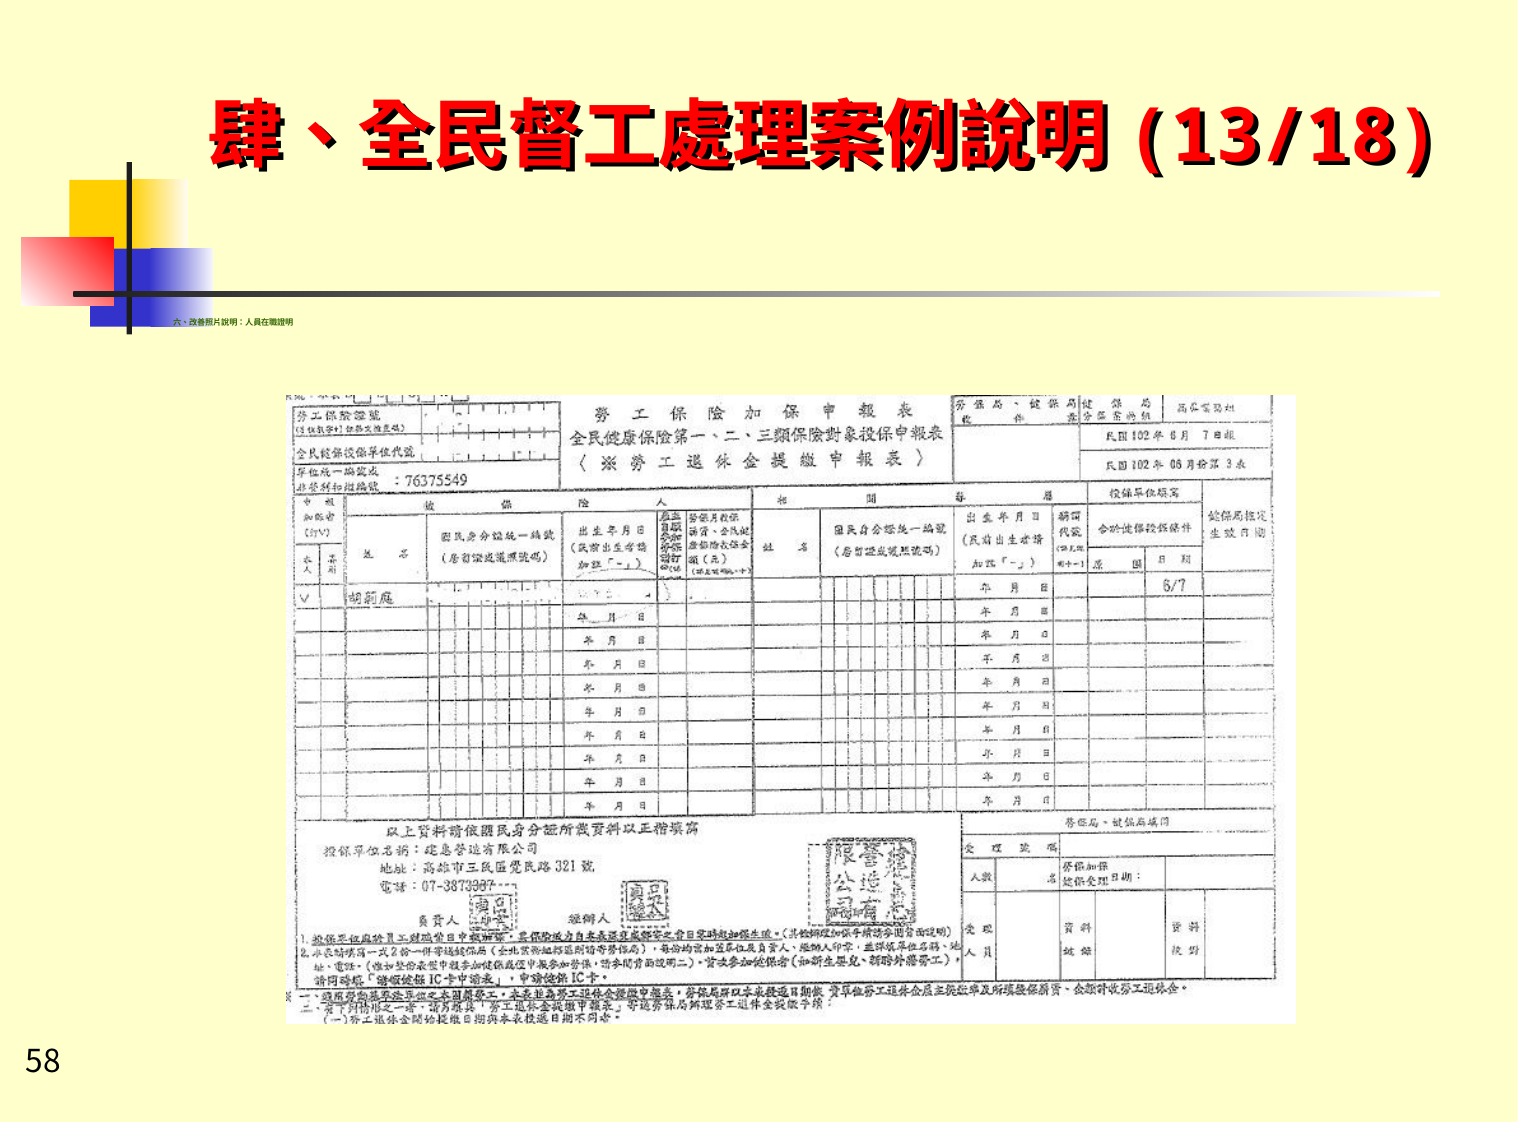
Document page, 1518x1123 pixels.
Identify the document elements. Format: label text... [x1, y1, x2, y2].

list 六、改善照片說明：人員在職證明 [156, 312, 1483, 373]
picture [286, 395, 1296, 1024]
title 肆、全民督工處理案例說明(13/18) [191, 35, 1485, 275]
text_box <編號> [0, 1032, 78, 1096]
